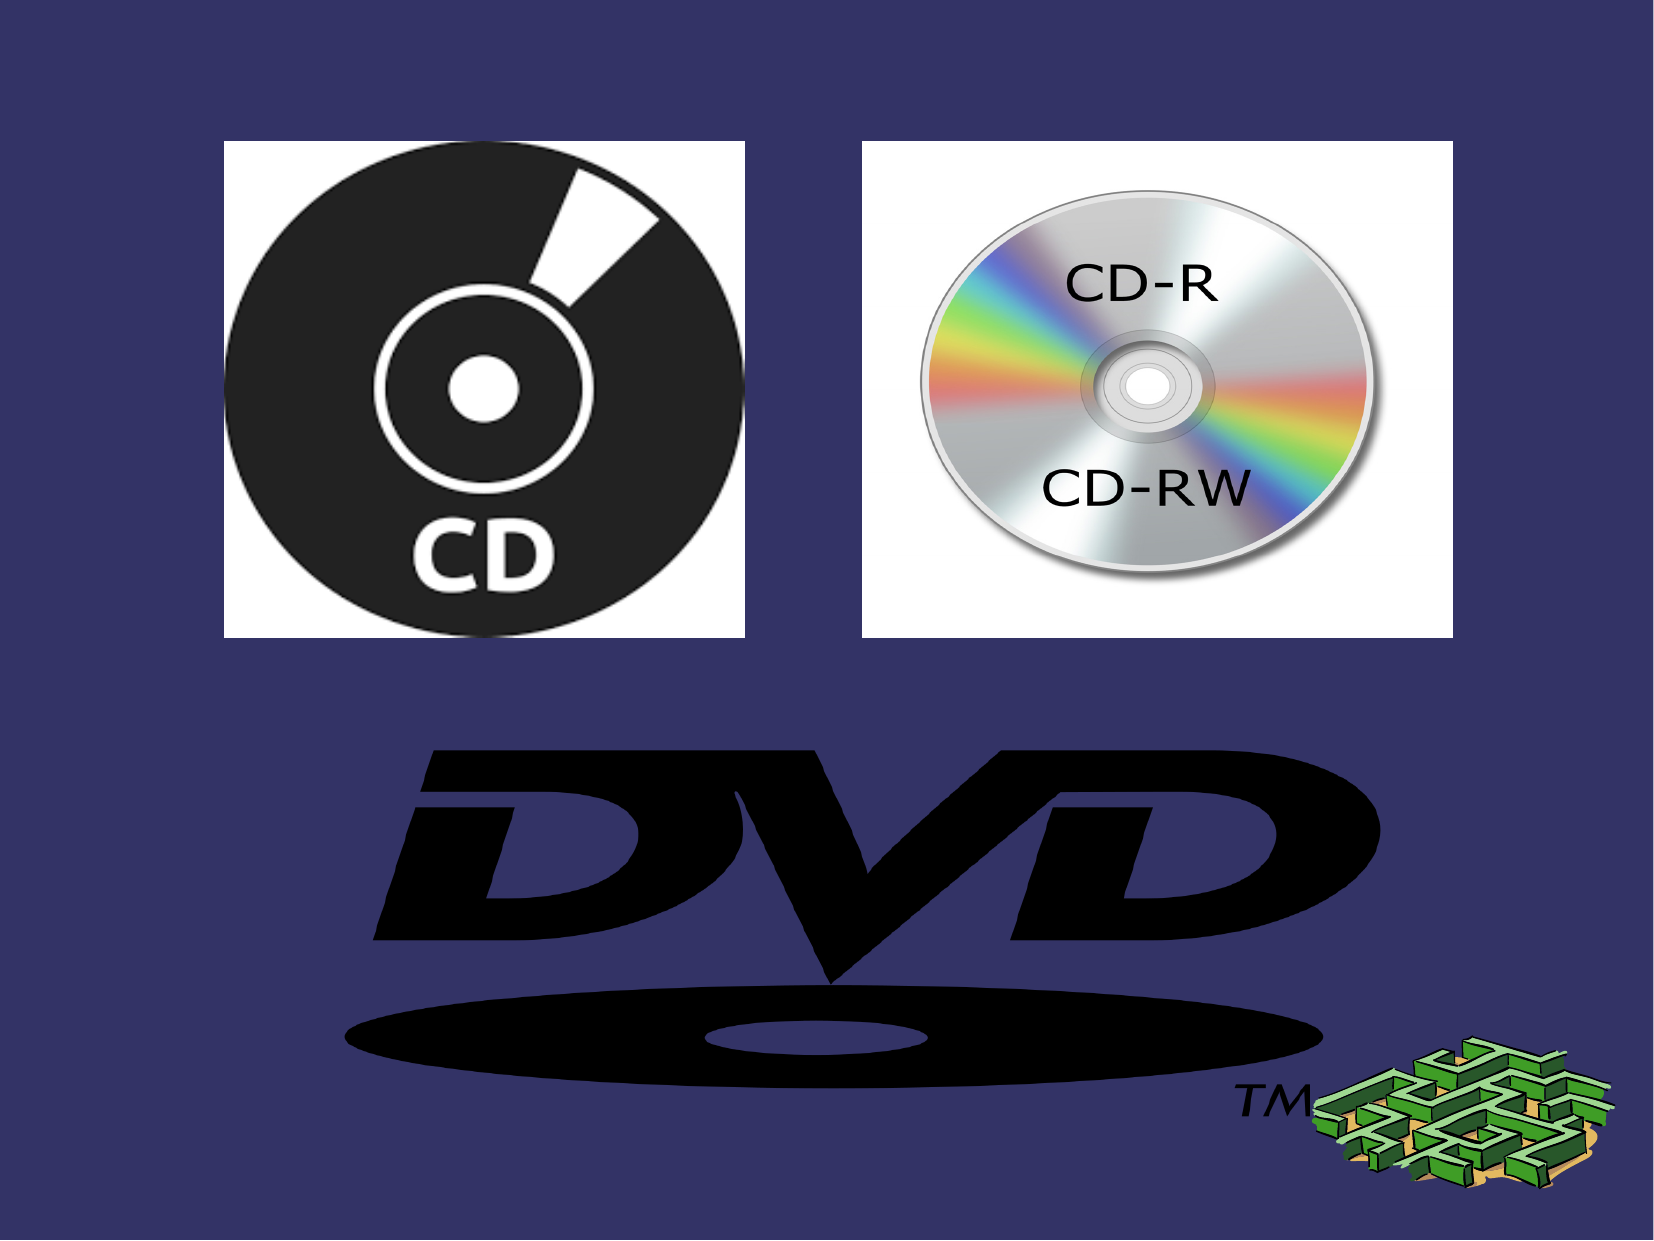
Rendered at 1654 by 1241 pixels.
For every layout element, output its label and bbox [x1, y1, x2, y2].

picture [318, 732, 1406, 1134]
picture [224, 141, 745, 638]
picture [862, 141, 1453, 638]
